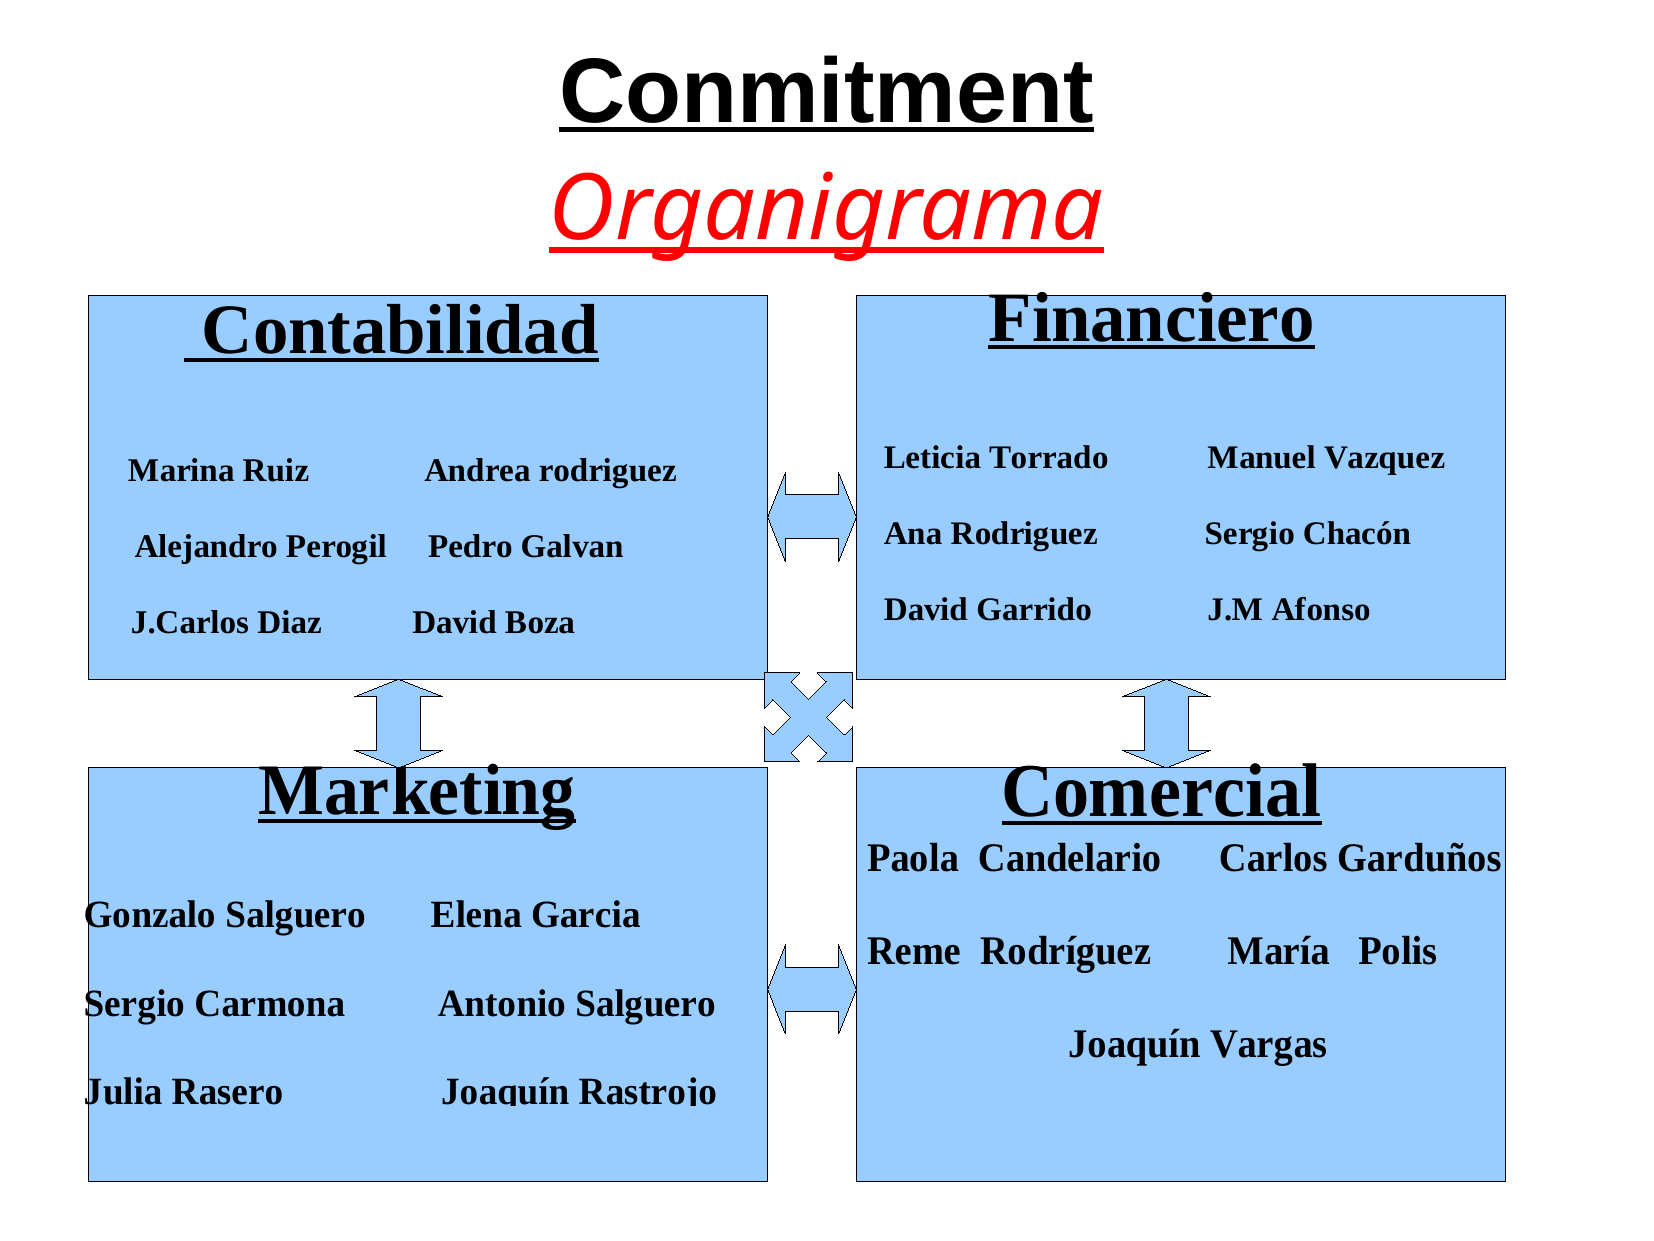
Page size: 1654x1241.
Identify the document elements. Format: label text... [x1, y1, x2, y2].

text_box [856, 1158, 1506, 1182]
chart [845, 290, 1572, 681]
text_box [88, 1106, 768, 1182]
text_box [354, 679, 443, 768]
title Conmitment Organigrama [82, 41, 1571, 265]
text_box [1122, 679, 1211, 768]
text_box [767, 944, 857, 1034]
chart [82, 708, 796, 1106]
chart [856, 738, 1595, 1158]
chart [59, 264, 827, 680]
text_box [764, 672, 853, 762]
text_box [767, 472, 857, 562]
